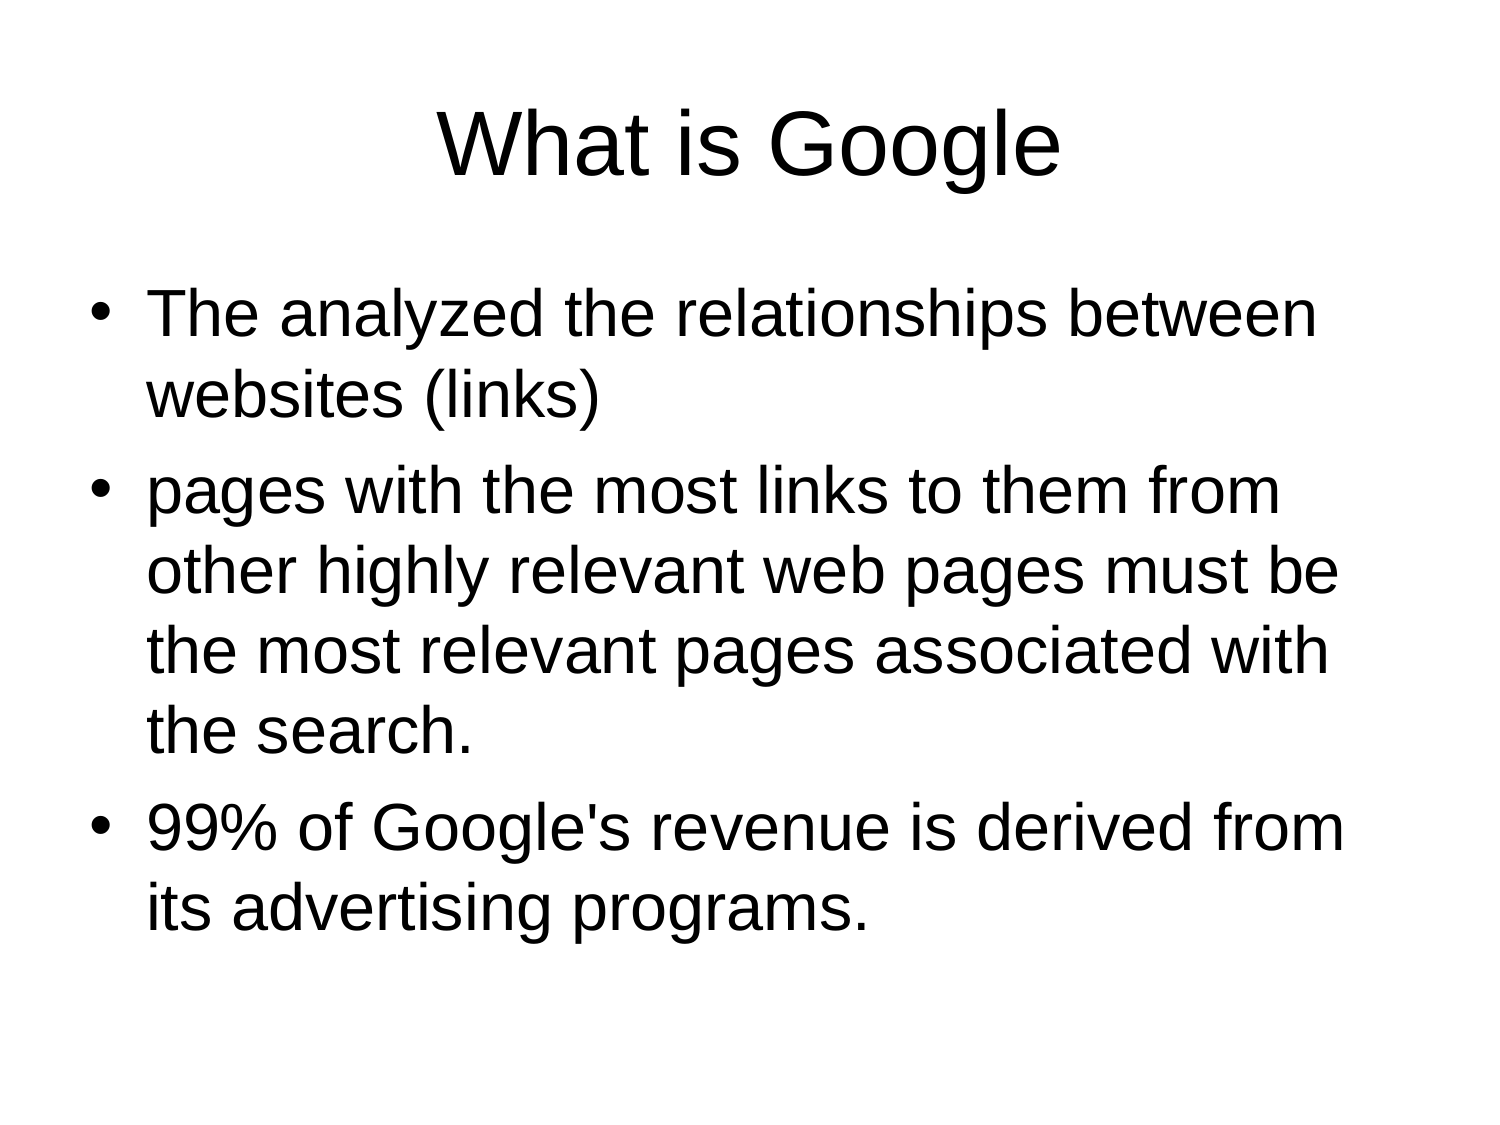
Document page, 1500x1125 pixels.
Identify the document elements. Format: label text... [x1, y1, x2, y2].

list The analyzed the relationships between websites (links) pages with the most links to them from other highly relevant web pages must be the most relevant pages associated with the search. 99% of Google's revenue is derived from its advertising programs. [75, 262, 1426, 1005]
title What is Google [75, 45, 1426, 233]
